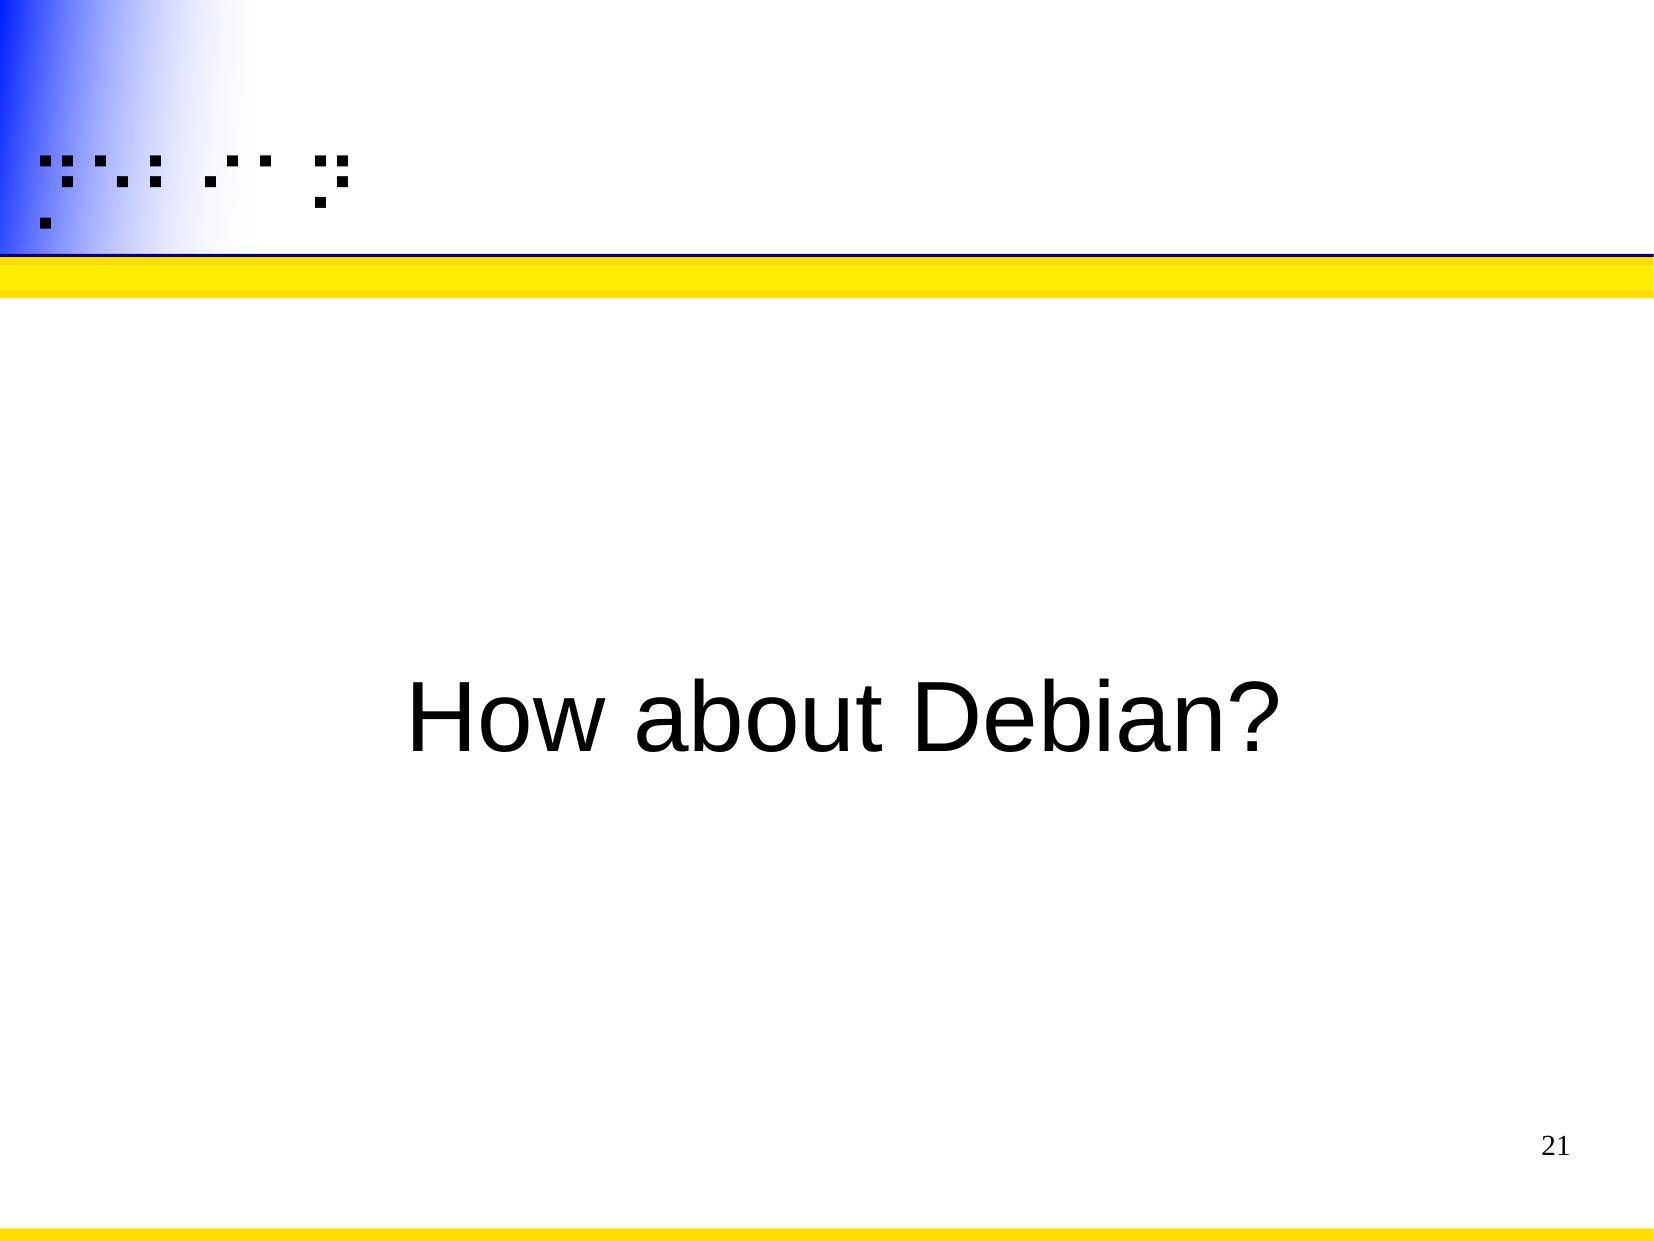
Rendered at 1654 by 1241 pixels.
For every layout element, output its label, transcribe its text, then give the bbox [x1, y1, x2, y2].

subtitle How about Debian? [82, 314, 1571, 1119]
